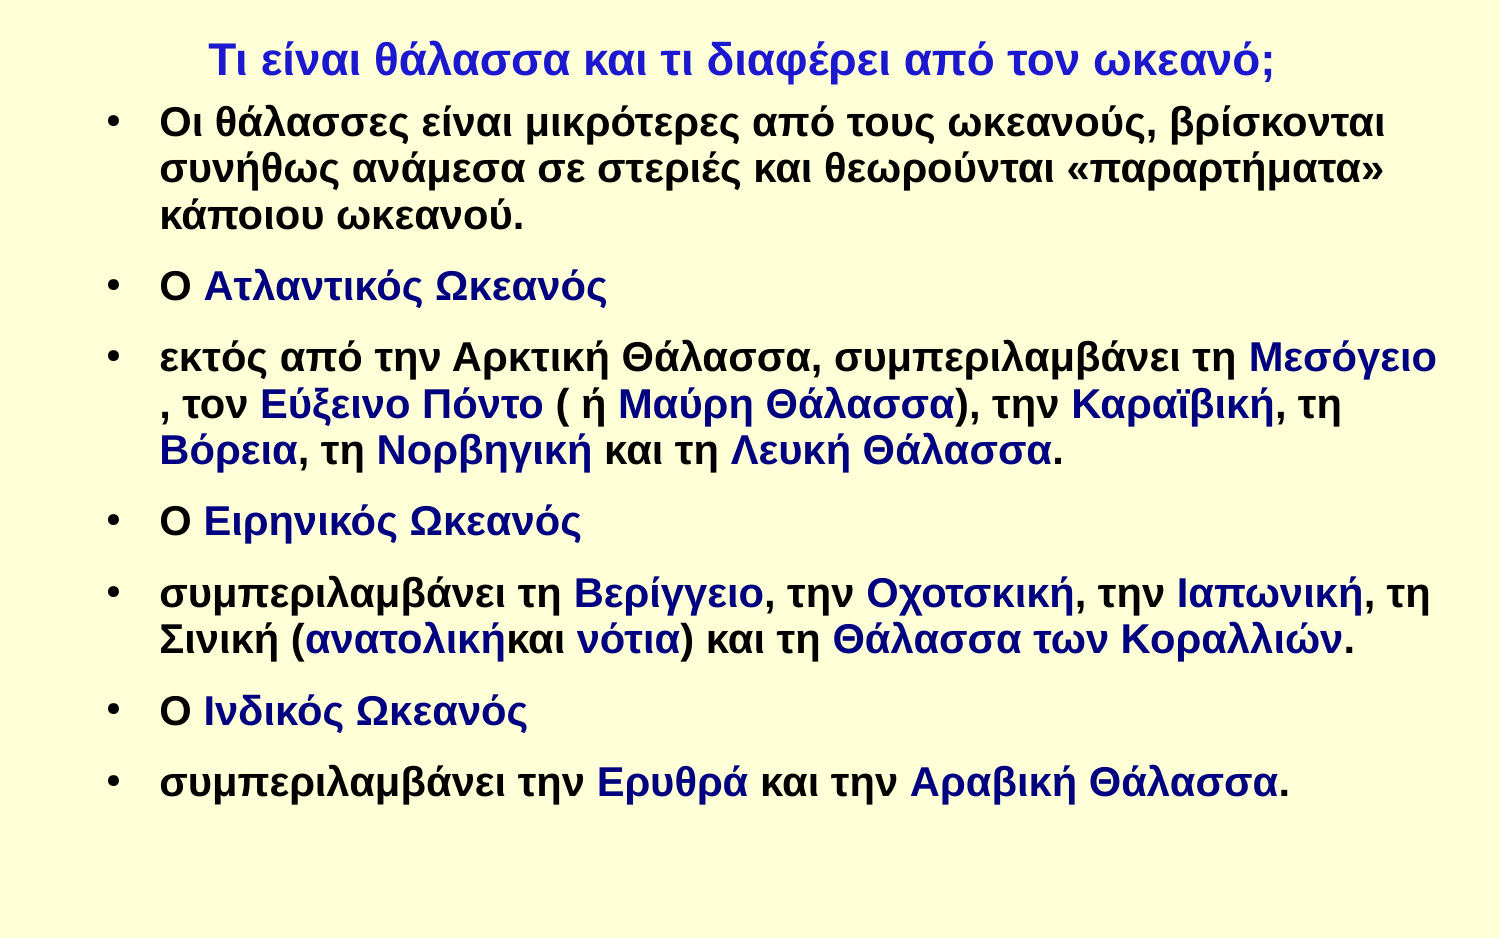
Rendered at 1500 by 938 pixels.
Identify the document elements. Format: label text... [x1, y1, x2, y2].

title Τι είναι θάλασσα και τι διαφέρει από τον ωκεανό; [67, 29, 1418, 89]
list Οι θάλασσες είναι μικρότερες από τους ωκεανούς, βρίσκονται συνήθως ανάμεσα σε στεριές και θεωρούνται «παραρτήματα» κάποιου ωκεανού. Ο Ατλαντικός Ωκεανός εκτός από την Αρκτική Θάλασσα, συμπεριλαμβάνει τη Μεσόγειο, τον Εύξεινο Πόντο ( ή Μαύρη Θάλασσα), την Καραϊβική, τη Βόρεια, τη Νορβηγική και τη Λευκή Θάλασσα. Ο Ειρηνικός Ωκεανός συμπεριλαμβάνει τη Βερίγγειο, την Οχοτσκική, την Ιαπωνική, τη Σινική (ανατολικήκαι νότια) και τη Θάλασσα των Κοραλλιών. Ο Ινδικός Ωκεανός συμπεριλαμβάνει την Ερυθρά και την Αραβική Θάλασσα. [88, 98, 1439, 916]
